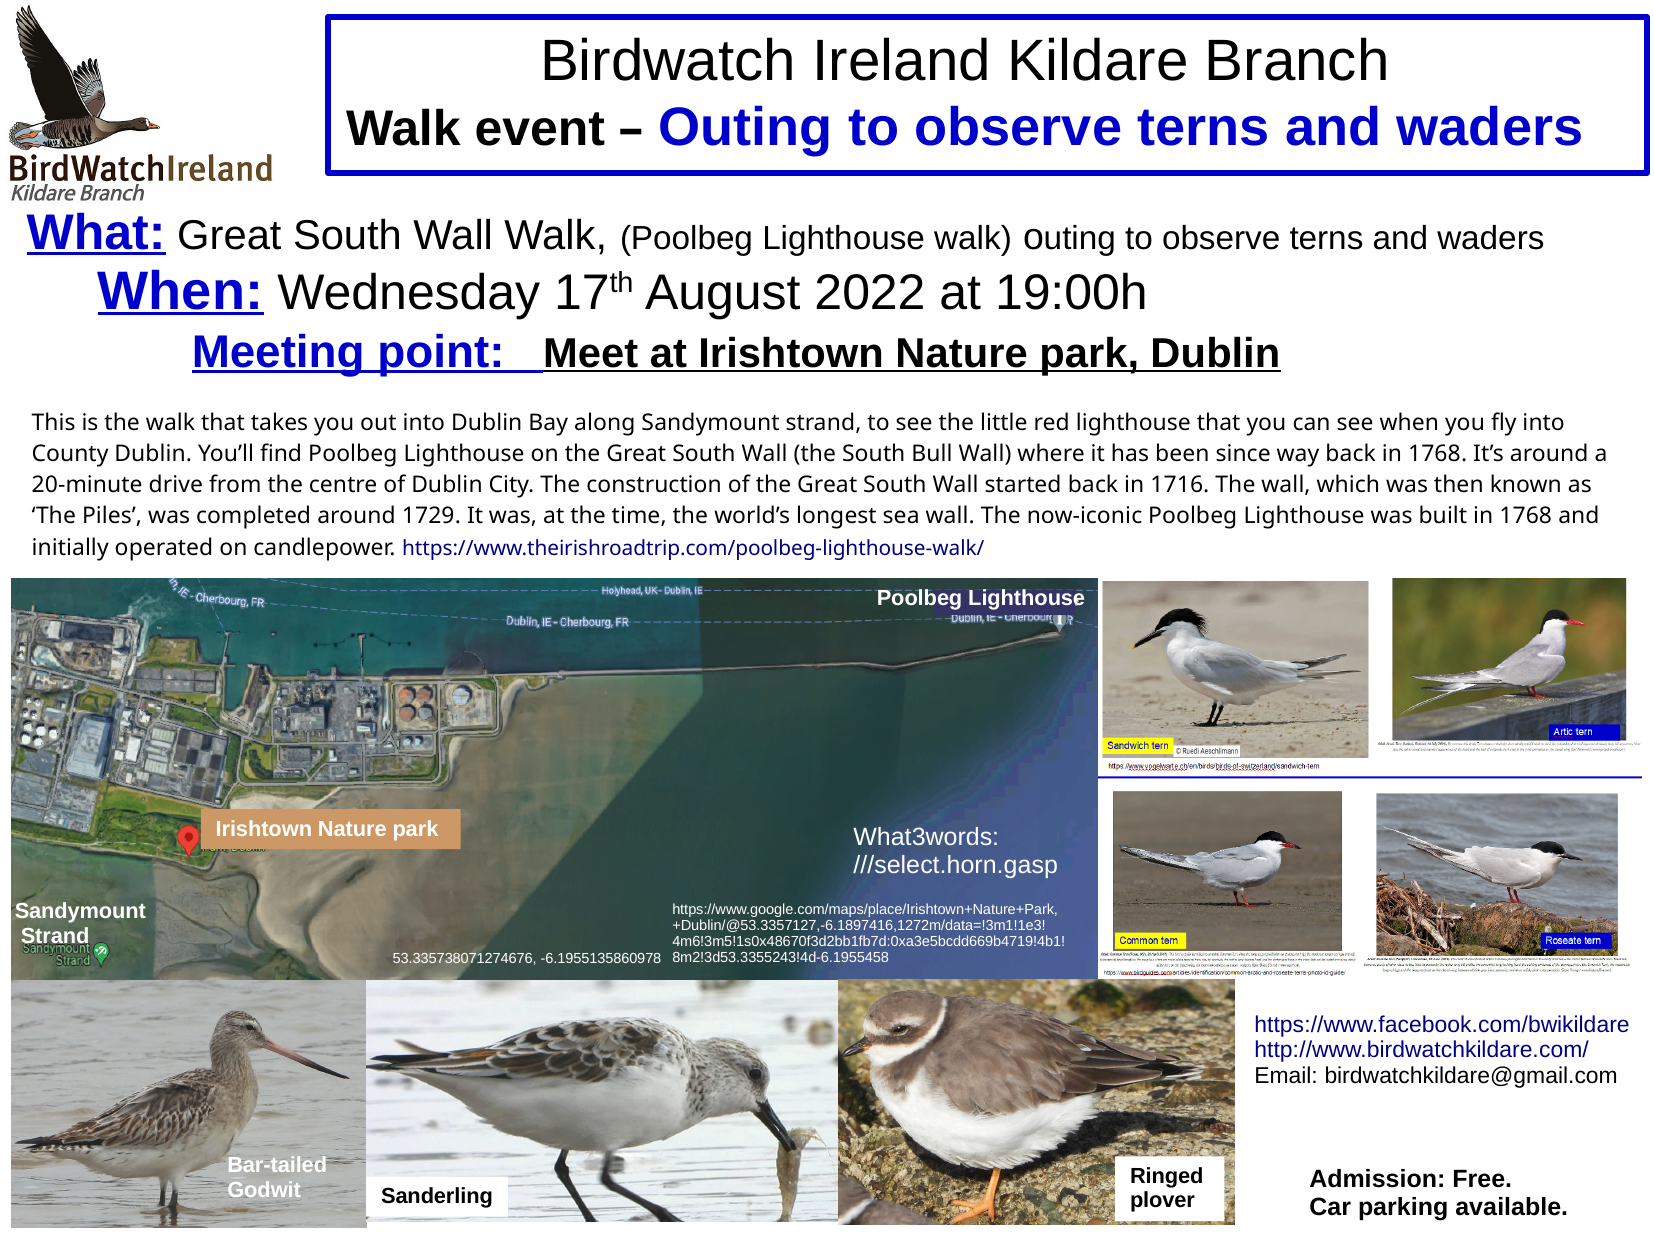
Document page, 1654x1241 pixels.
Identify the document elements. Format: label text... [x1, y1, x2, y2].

text_box Birdwatch Ireland Kildare Branch Walk event – Outing to observe terns and waders [328, 16, 1647, 174]
text_box Sanderling [366, 1176, 508, 1217]
text_box Ringed plover [1115, 1156, 1225, 1222]
picture [7, 5, 274, 206]
text_box https://www.facebook.com/bwikildare http://www.birdwatchkildare.com/ Email: birdwatchkildare@gmail.com [1239, 1003, 1654, 1103]
text_box What3words: ///select.horn.gasp [838, 814, 1098, 886]
picture [11, 566, 1642, 1228]
text_box Admission: Free. Car parking available. [1294, 1157, 1654, 1234]
text_box What: Great South Wall Walk, (Poolbeg Lighthouse walk) outing to observe terns and waders [11, 196, 1622, 274]
text_box This is the walk that takes you out into Dublin Bay along Sandymount strand, to see the little red lighthouse that you can see when you fly into County Dublin. You’ll find Poolbeg Lighthouse on the Great South Wall (the South Bull Wall) where it has been since way back in 1768. It’s around a 20-minute drive from the centre of Dublin City. The construction of the Great South Wall started back in 1716. The wall, which was then known as ‘The Piles’, was completed around 1729. It was, at the time, the world’s longest sea wall. The now-iconic Poolbeg Lighthouse was built in 1768 and initially operated on candlepower. https://www.theirishroadtrip.com/poolbeg-lighthouse-walk/ [16, 398, 1654, 575]
text_box When: Wednesday 17th August 2022 at 19:00h [82, 253, 1607, 330]
text_box Irishtown Nature park [200, 809, 461, 850]
text_box 53.335738071274676, -6.1955135860978 [377, 943, 697, 975]
text_box https://www.google.com/maps/place/Irishtown+Nature+Park,+Dublin/@53.3357127,-6.1897416,1272m/data=!3m1!1e3!4m6!3m5!1s0x48670f3d2bb1fb7d:0xa3e5bcdd669b4719!4b1!8m2!3d53.3355243!4d-6.1955458 [657, 893, 1087, 975]
text_box Bar-tailed Godwit [212, 1145, 343, 1211]
text_box Meeting point: Meet at Irishtown Nature park, Dublin [177, 318, 1654, 398]
text_box Poolbeg Lighthouse [862, 578, 1098, 644]
text_box Sandymount Strand [0, 891, 161, 957]
